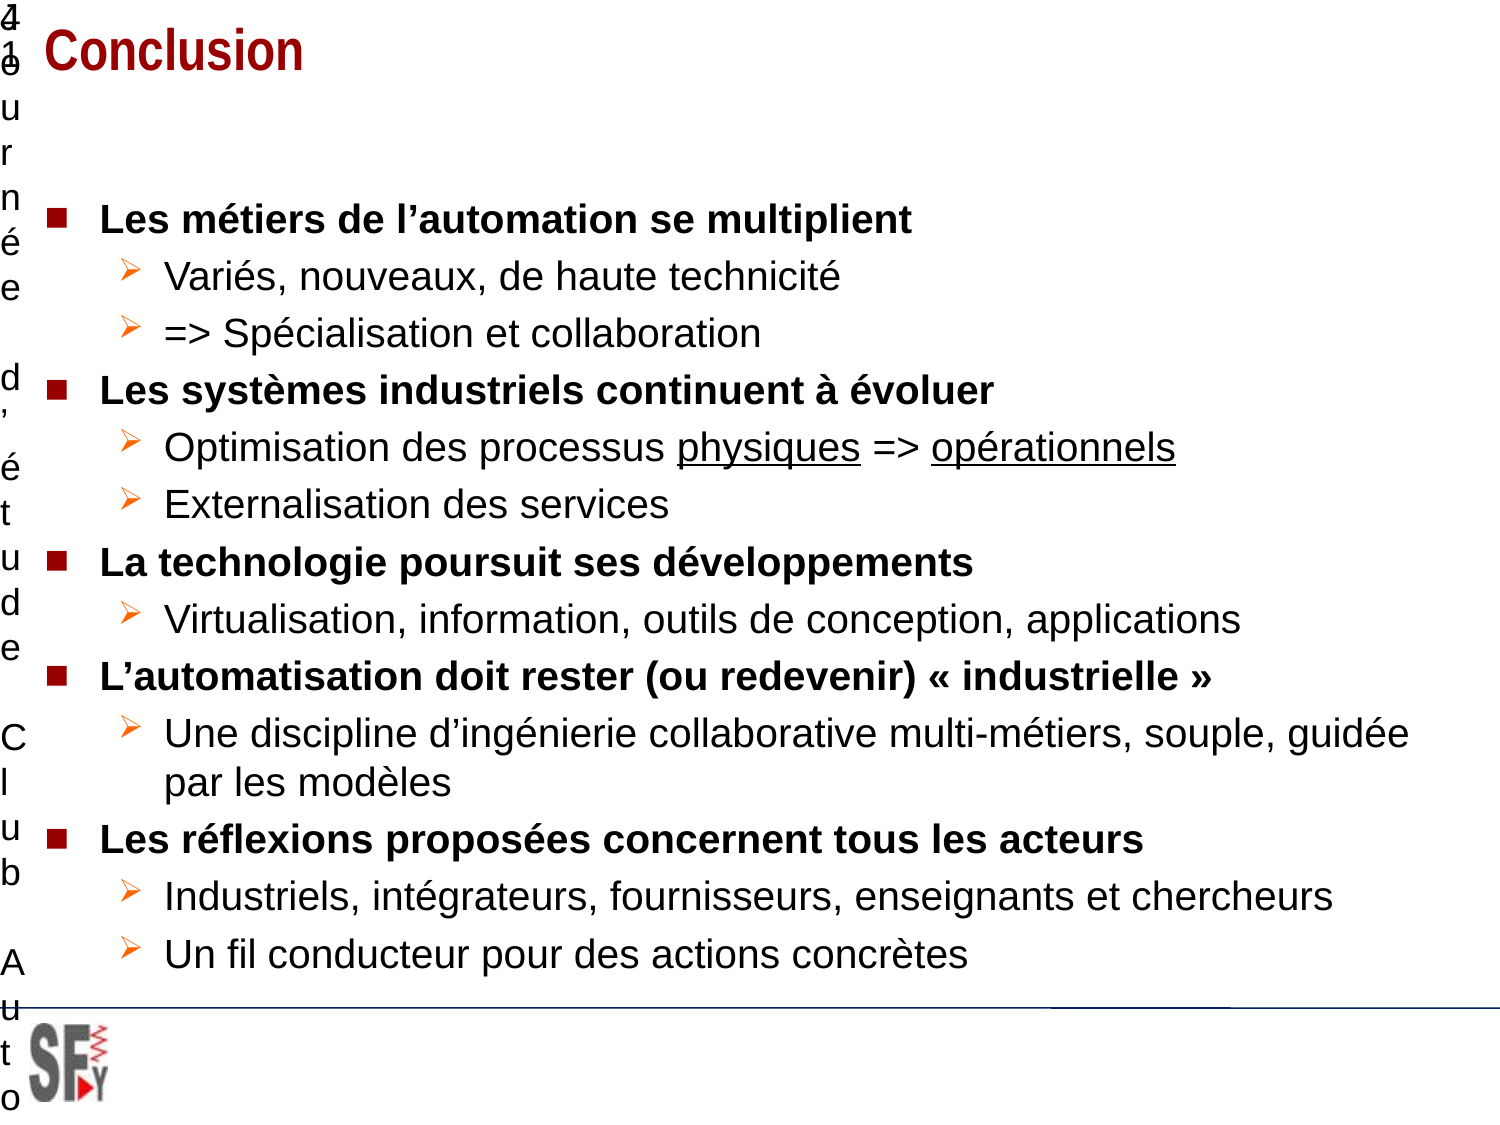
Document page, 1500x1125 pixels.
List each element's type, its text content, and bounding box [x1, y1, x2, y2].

picture [29, 1023, 108, 1102]
title Conclusion [29, 12, 1471, 138]
list Les métiers de l’automation se multiplient Variés, nouveaux, de haute technicité => Spécialisation et collaboration Les systèmes industriels continuent à évoluer Optimisation des processus physiques => opérationnels Externalisation des services La technologie poursuit ses développements Virtualisation, information, outils de conception, applications L’automatisation doit rester (ou redevenir) « industrielle » Une discipline d’ingénierie collaborative multi-métiers, souple, guidée par les modèles Les réflexions proposées concernent tous les acteurs Industriels, intégrateurs, fournisseurs, enseignants et chercheurs Un fil conducteur pour des actions concrètes [29, 184, 1471, 988]
